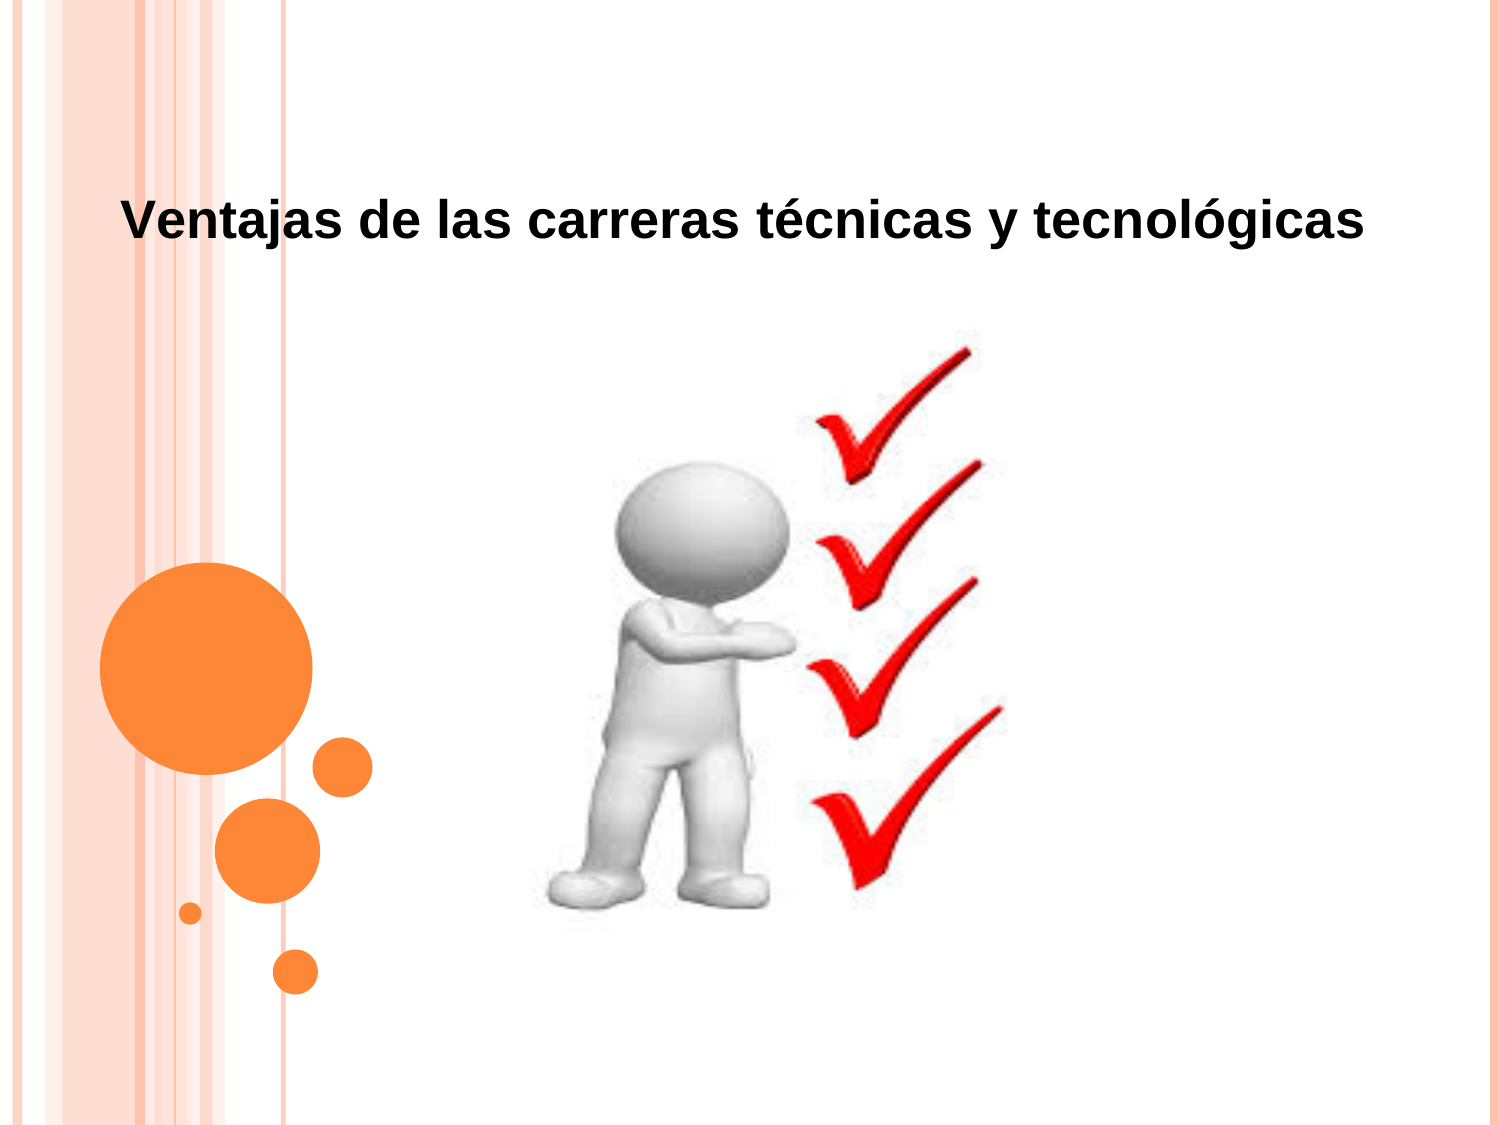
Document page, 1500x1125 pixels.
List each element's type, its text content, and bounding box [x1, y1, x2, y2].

picture [428, 330, 1170, 934]
text_box Ventajas de las carreras técnicas y tecnológicas [105, 177, 1382, 257]
